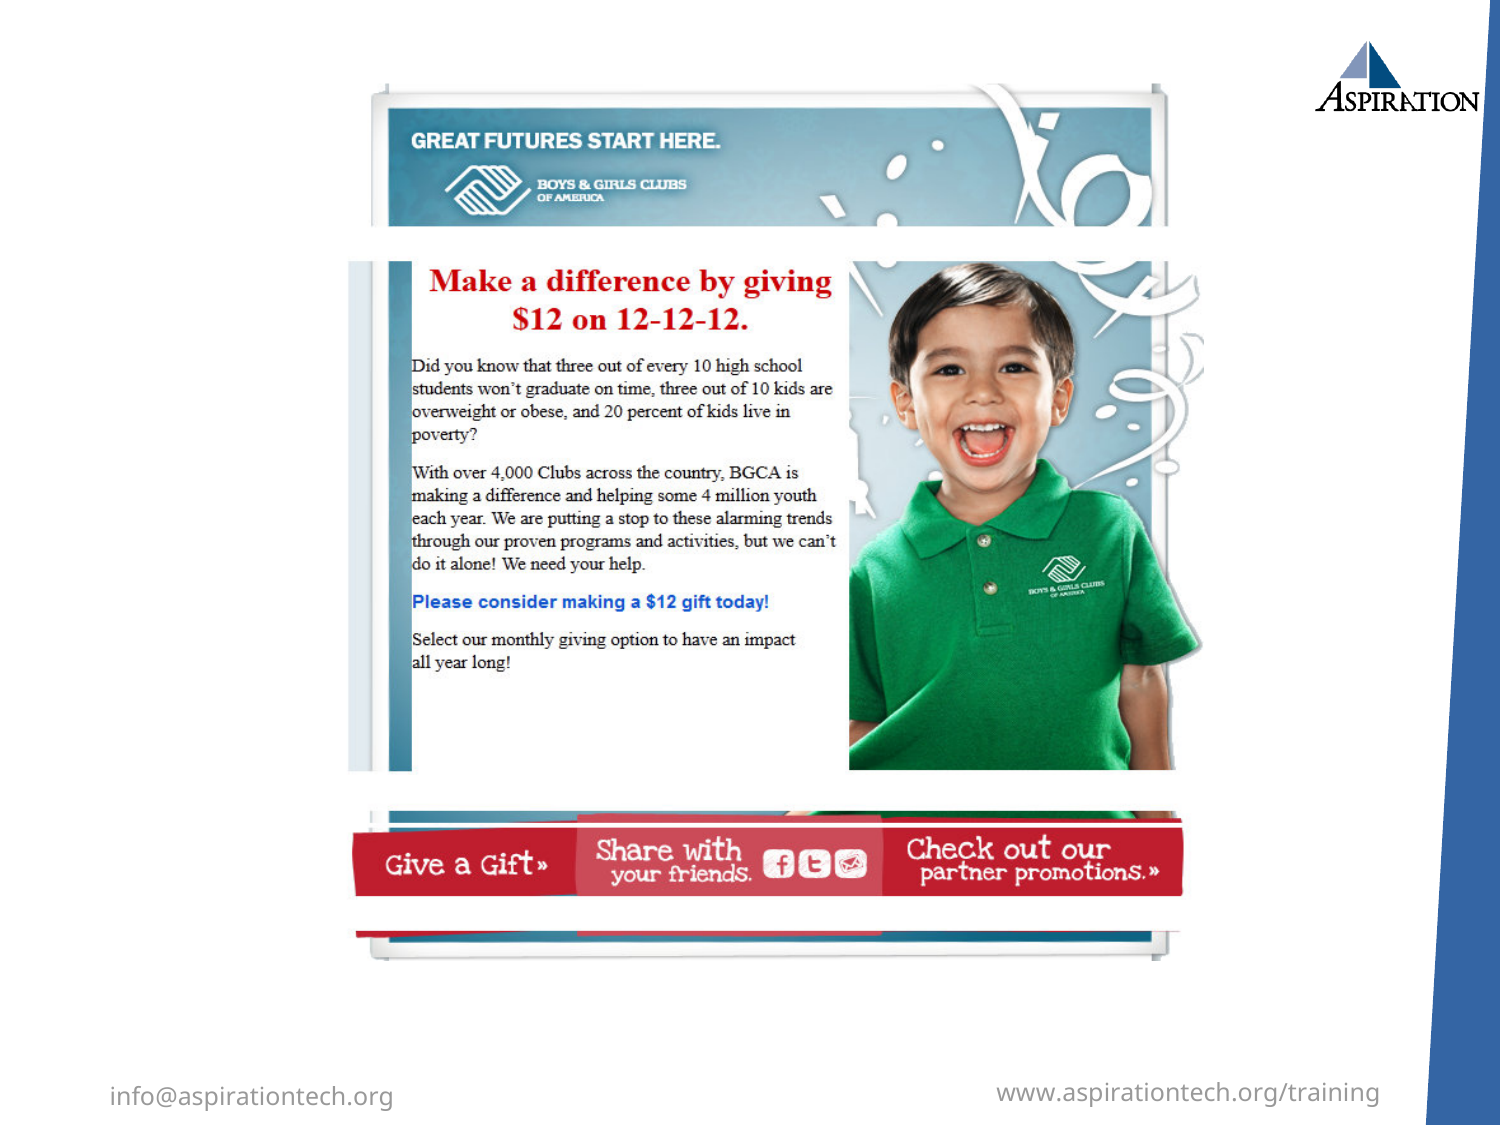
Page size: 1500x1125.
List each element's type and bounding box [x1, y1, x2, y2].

picture [337, 74, 1204, 961]
picture [1315, 41, 1480, 120]
